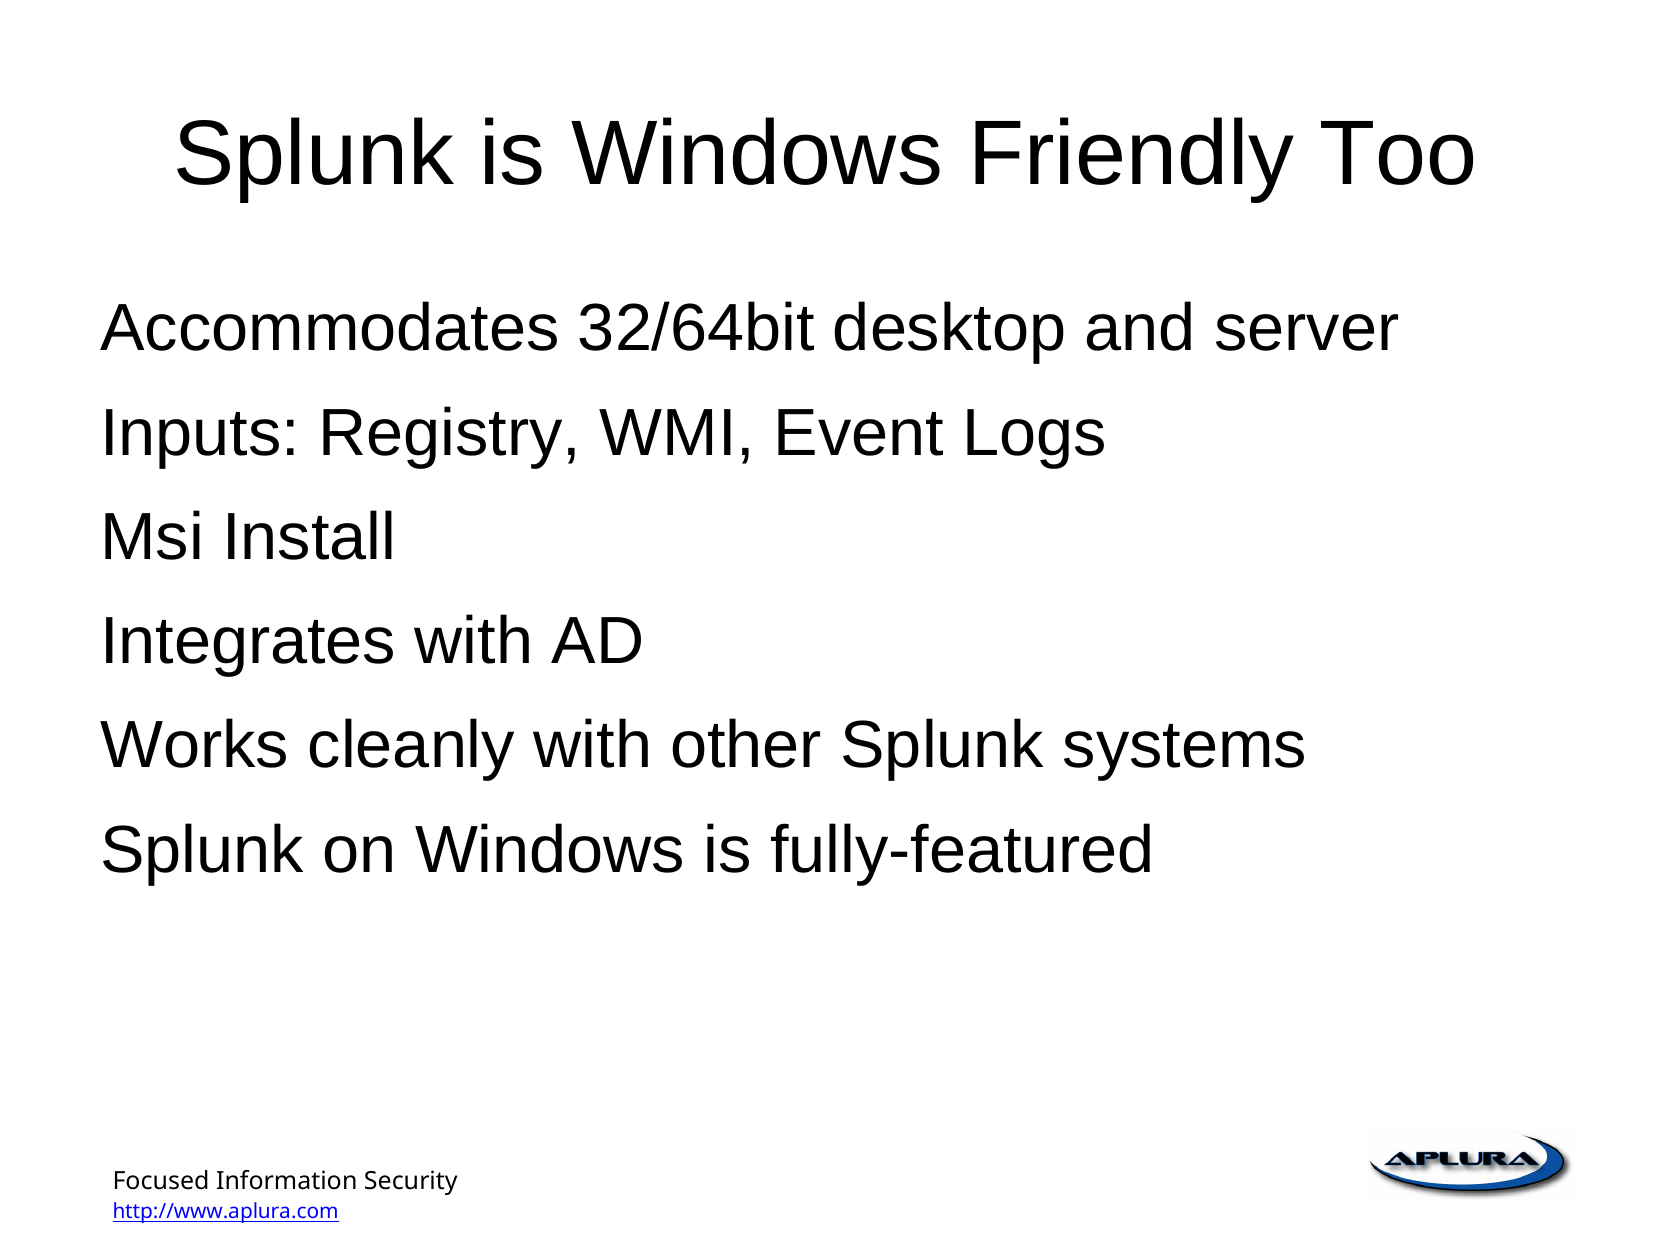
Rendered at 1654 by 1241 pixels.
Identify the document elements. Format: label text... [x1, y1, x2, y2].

picture [1365, 1124, 1576, 1203]
list Accommodates 32/64bit desktop and server Inputs: Registry, WMI, Event Logs Msi Install Integrates with AD Works cleanly with other Splunk systems Splunk on Windows is fully-featured [82, 290, 1571, 1094]
title Splunk is Windows Friendly Too [82, 56, 1571, 250]
